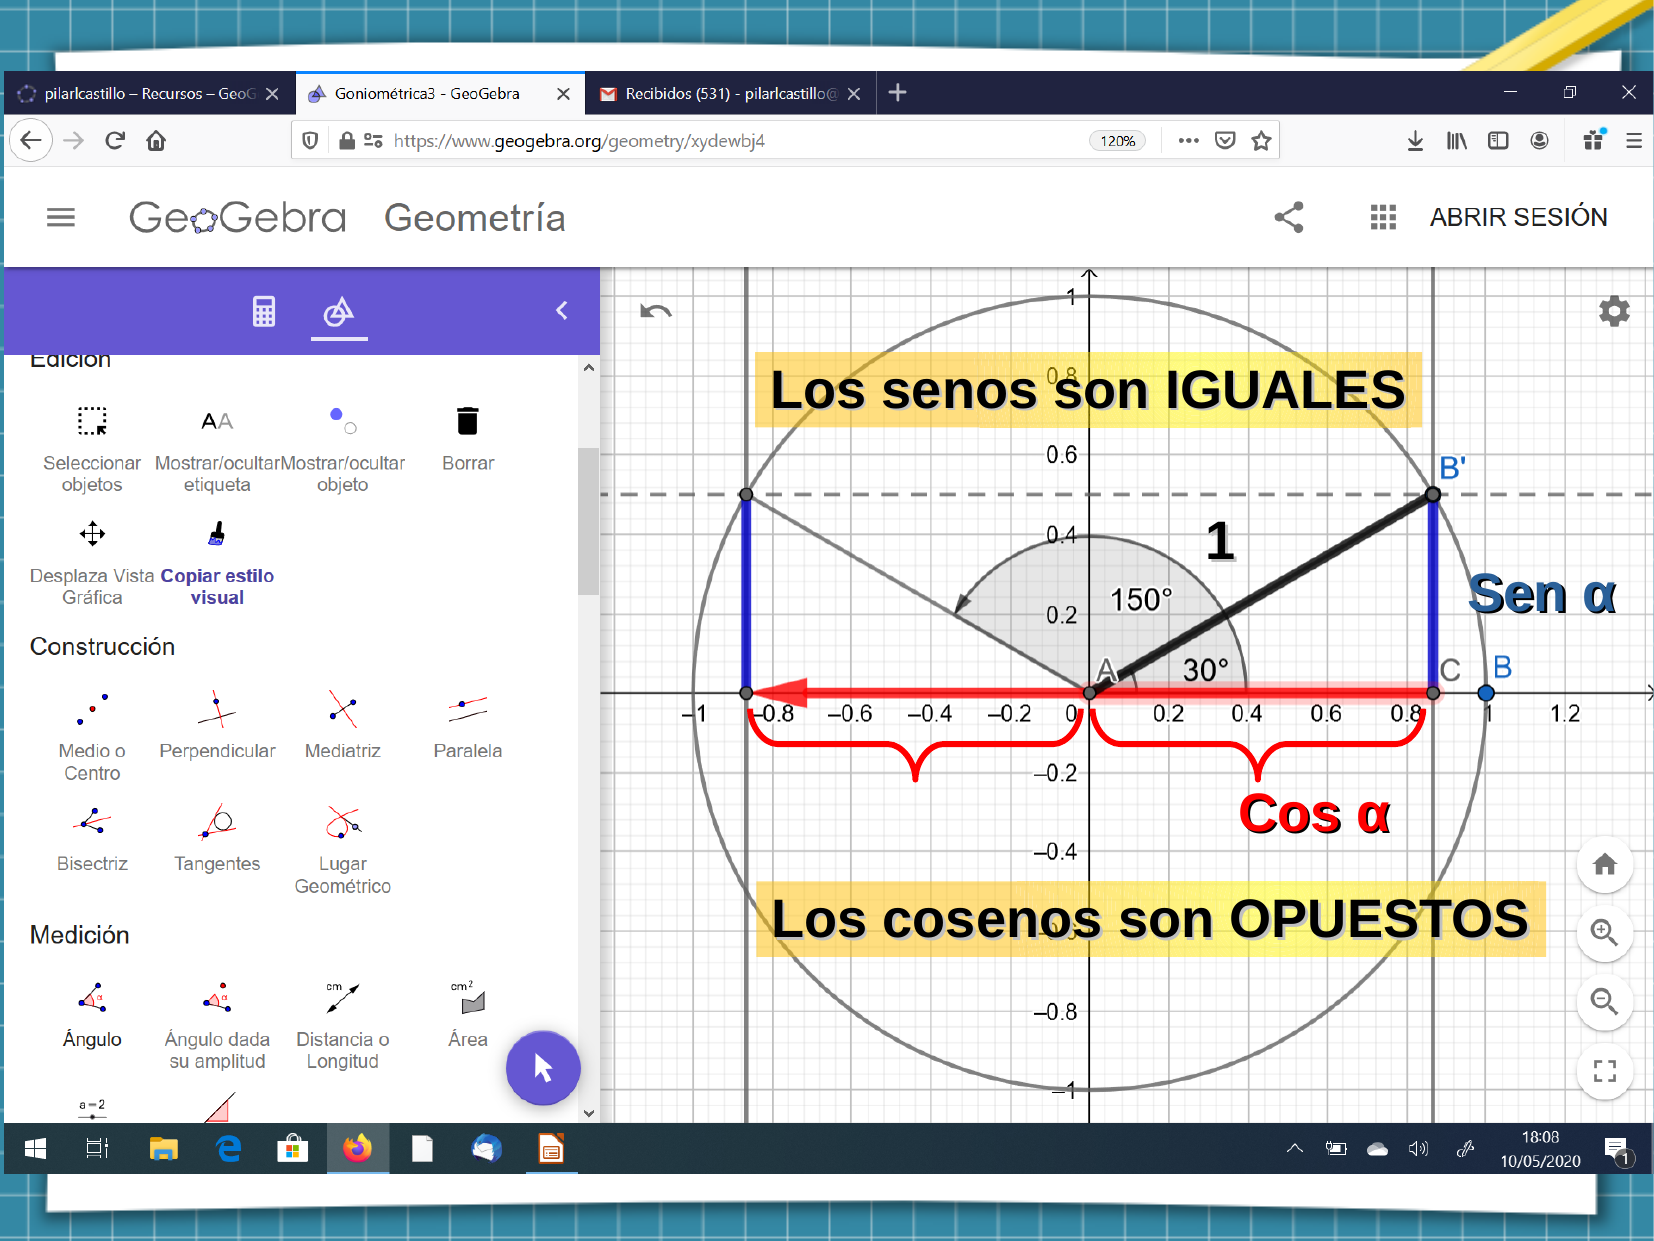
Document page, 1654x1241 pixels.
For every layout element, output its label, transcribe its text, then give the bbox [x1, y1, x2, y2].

text_box Los senos son IGUALES [755, 352, 1423, 428]
text_box Los cosenos son OPUESTOS [756, 881, 1547, 957]
picture [0, 0, 1654, 1241]
text_box Sen α [1452, 555, 1642, 692]
text_box 1 [1191, 503, 1251, 579]
text_box Cos α [1223, 775, 1406, 881]
